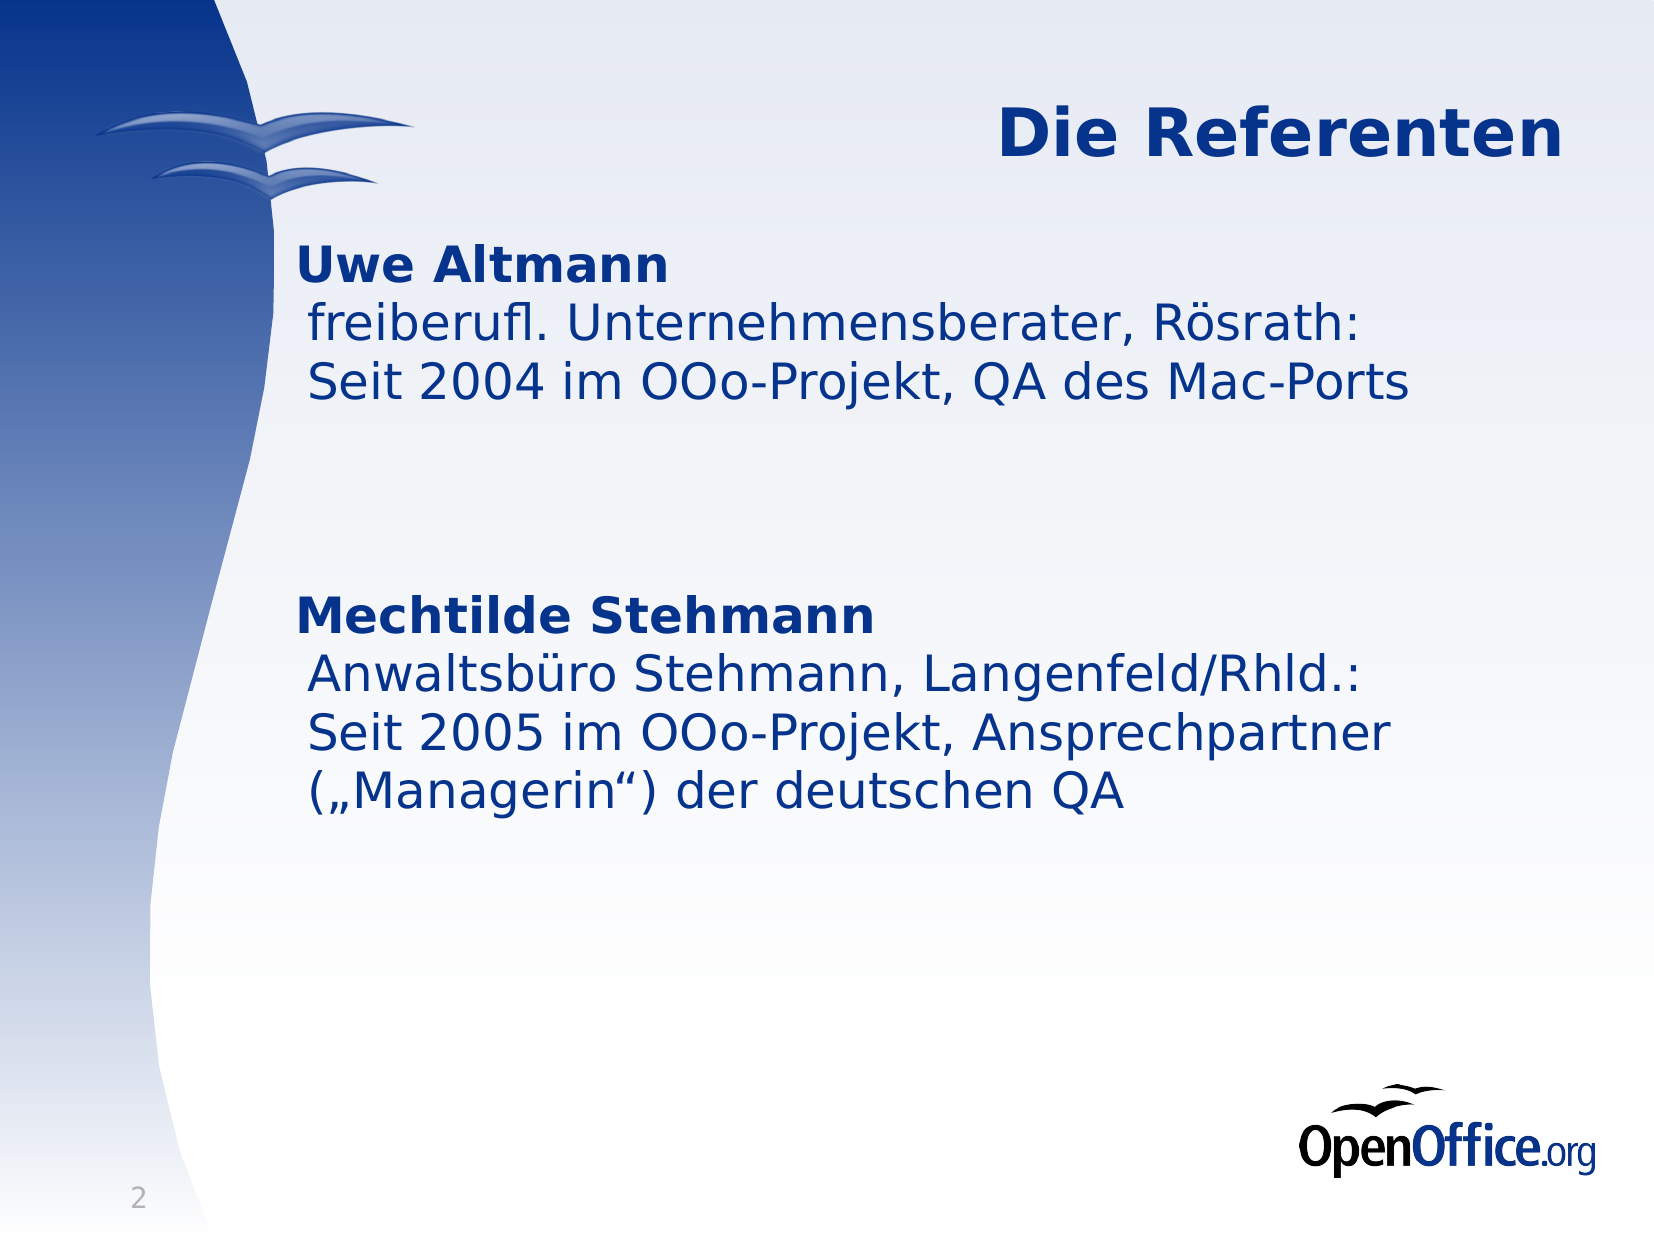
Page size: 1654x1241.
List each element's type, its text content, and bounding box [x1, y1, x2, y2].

picture [152, 161, 379, 201]
title Die Referenten [436, 88, 1565, 178]
list Uwe Altmann freiberufl. Unternehmensberater, Rösrath: Seit 2004 im OOo-Projekt, QA des Mac-Ports Mechtilde Stehmann Anwaltsbüro Stehmann, Langenfeld/Rhld.: Seit 2005 im OOo-Projekt, Ansprechpartner („Managerin“) der deutschen QA [295, 236, 1565, 1034]
picture [1299, 1084, 1595, 1178]
picture [95, 100, 416, 162]
